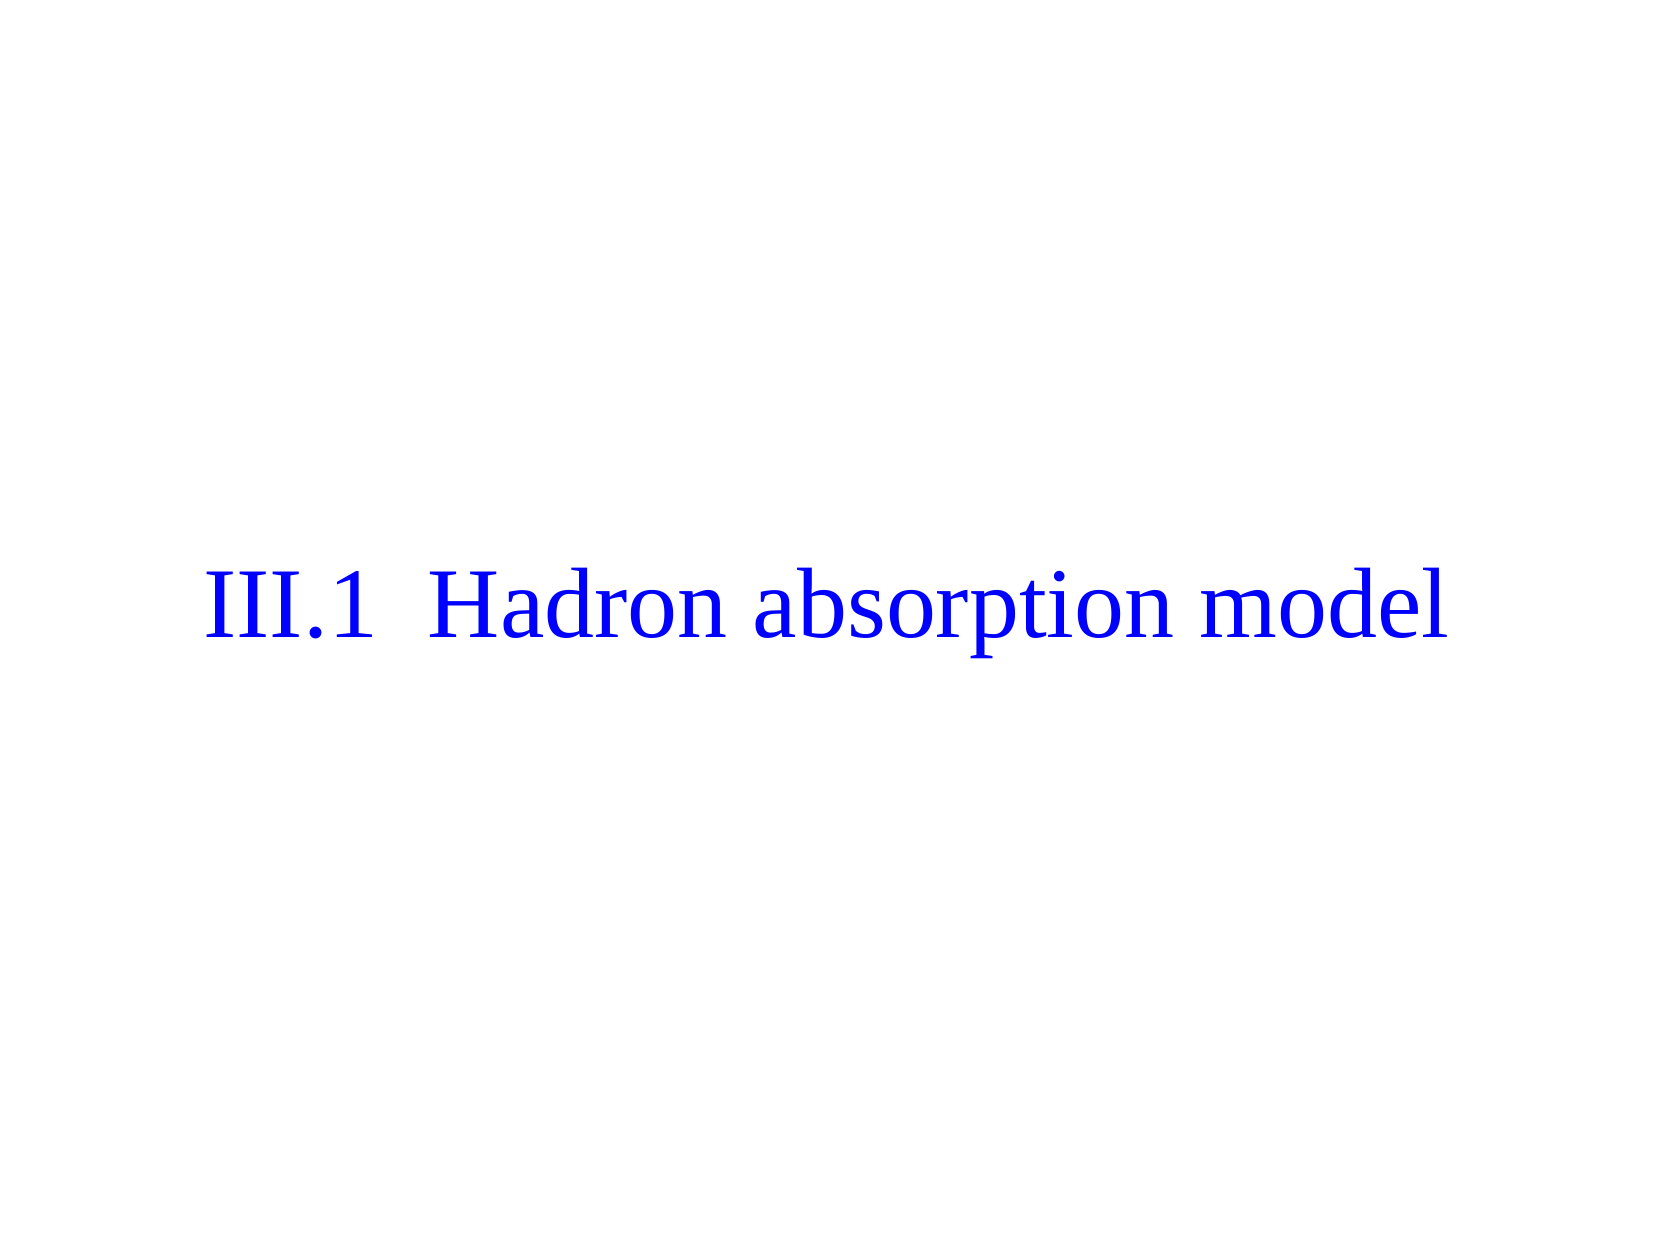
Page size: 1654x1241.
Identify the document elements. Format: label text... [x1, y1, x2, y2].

text_box III.1 Hadron absorption model [53, 548, 1600, 692]
